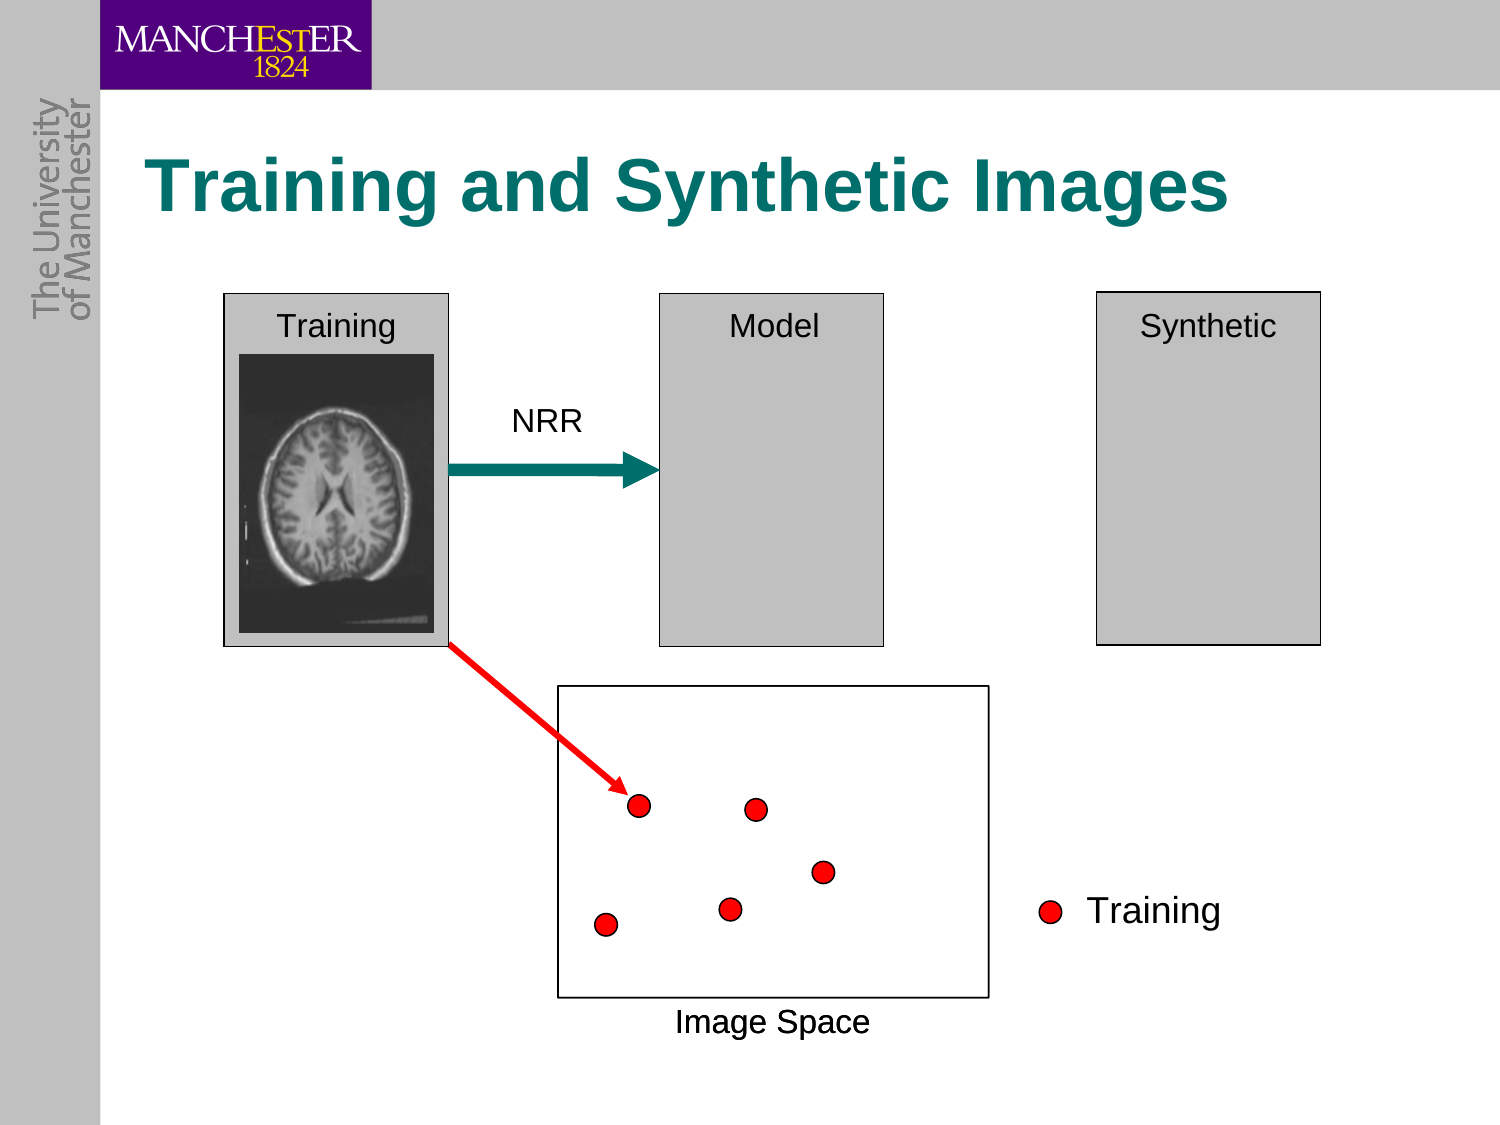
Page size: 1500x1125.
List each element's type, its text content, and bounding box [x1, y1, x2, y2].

text_box Synthetic [1124, 299, 1292, 353]
text_box [659, 293, 884, 647]
text_box [1096, 291, 1321, 645]
text_box Training [261, 299, 412, 353]
text_box [224, 293, 449, 647]
text_box [594, 913, 618, 937]
picture [0, 0, 372, 320]
title Training and Synthetic Images [129, 120, 1406, 251]
text_box Model [714, 299, 835, 353]
text_box [812, 861, 835, 884]
picture [239, 354, 434, 633]
text_box [744, 798, 768, 822]
text_box [627, 794, 651, 818]
text_box NRR [496, 395, 599, 448]
text_box Image Space [660, 995, 887, 1049]
text_box [719, 898, 742, 921]
text_box [1039, 901, 1062, 924]
text_box Training [1071, 884, 1238, 940]
